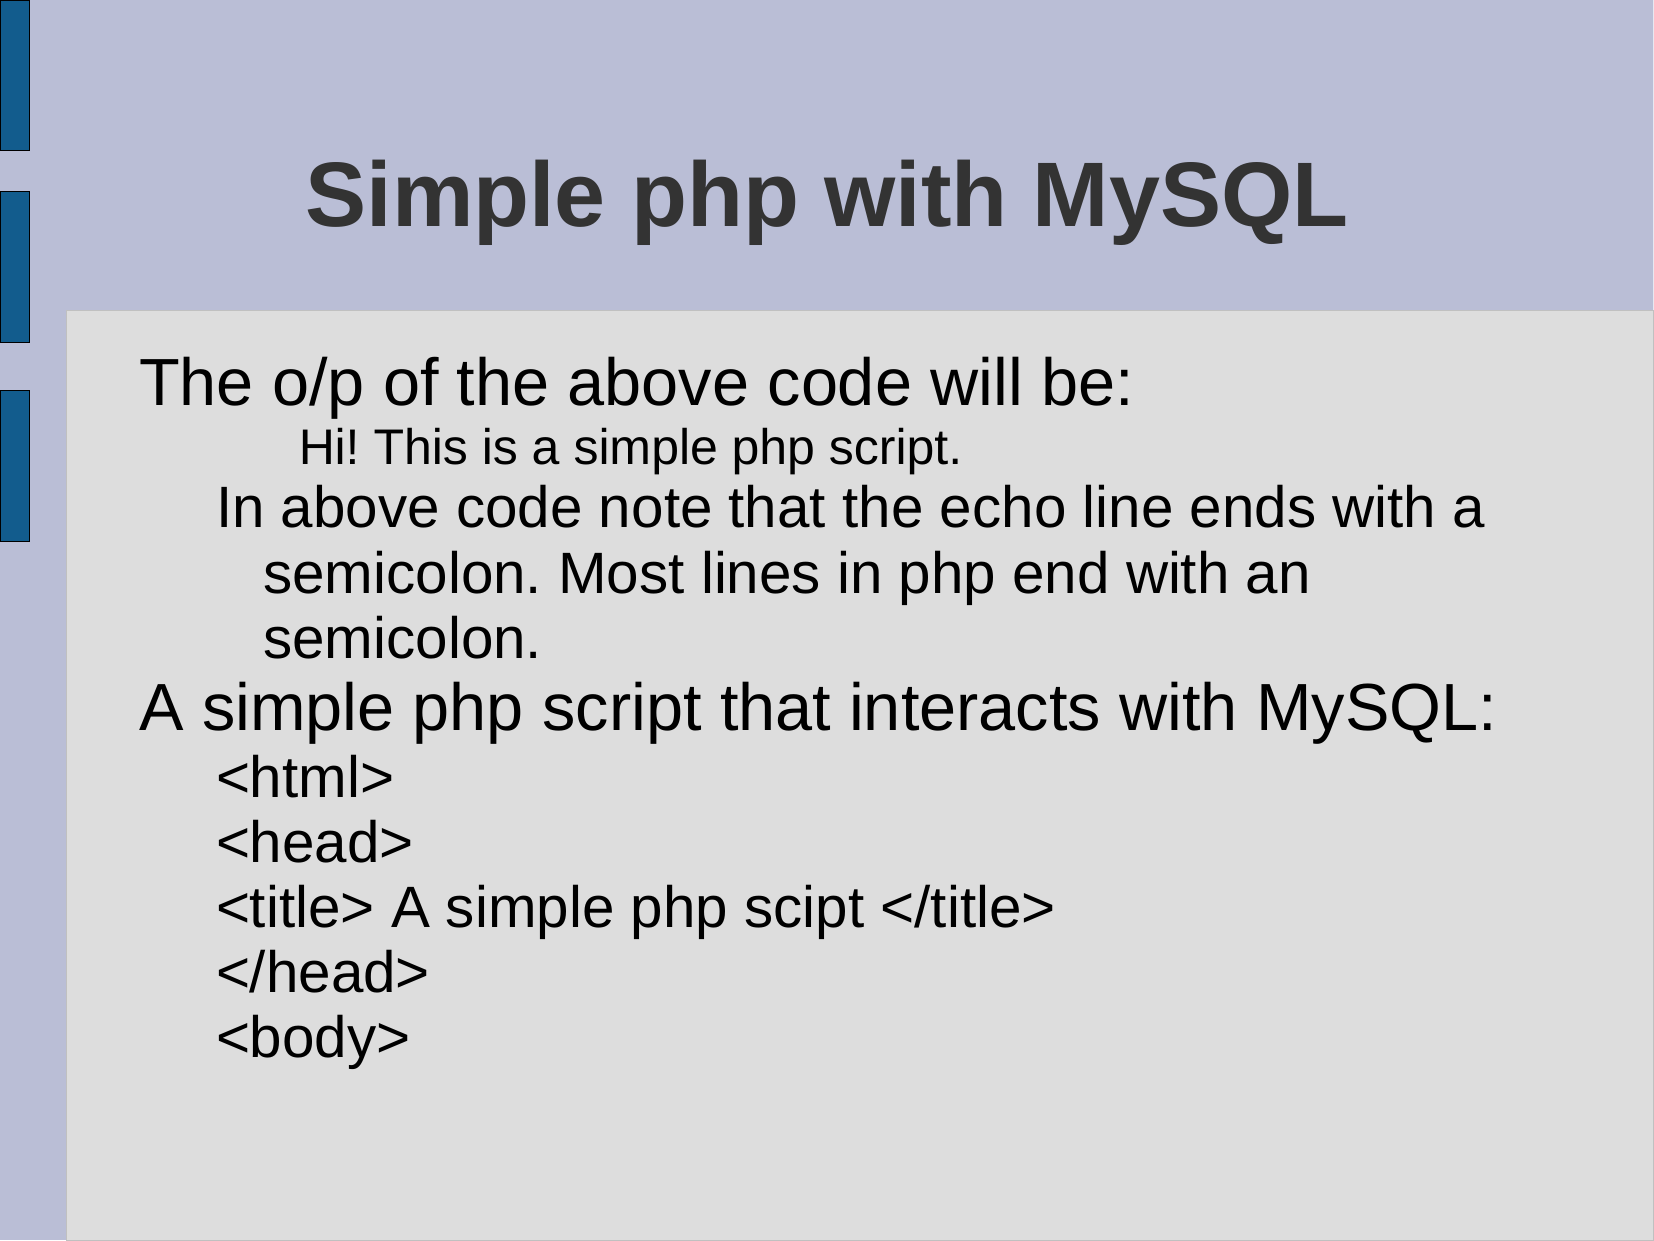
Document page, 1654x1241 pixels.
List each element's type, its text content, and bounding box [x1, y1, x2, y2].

title Simple php with MySQL [121, 91, 1534, 299]
list The o/p of the above code will be: Hi! This is a simple php script. In above code note that the echo line ends with a semicolon. Most lines in php end with an semicolon. A simple php script that interacts with MySQL: <html> <head> <title> A simple php scipt </title> </head> <body> [121, 344, 1534, 1208]
